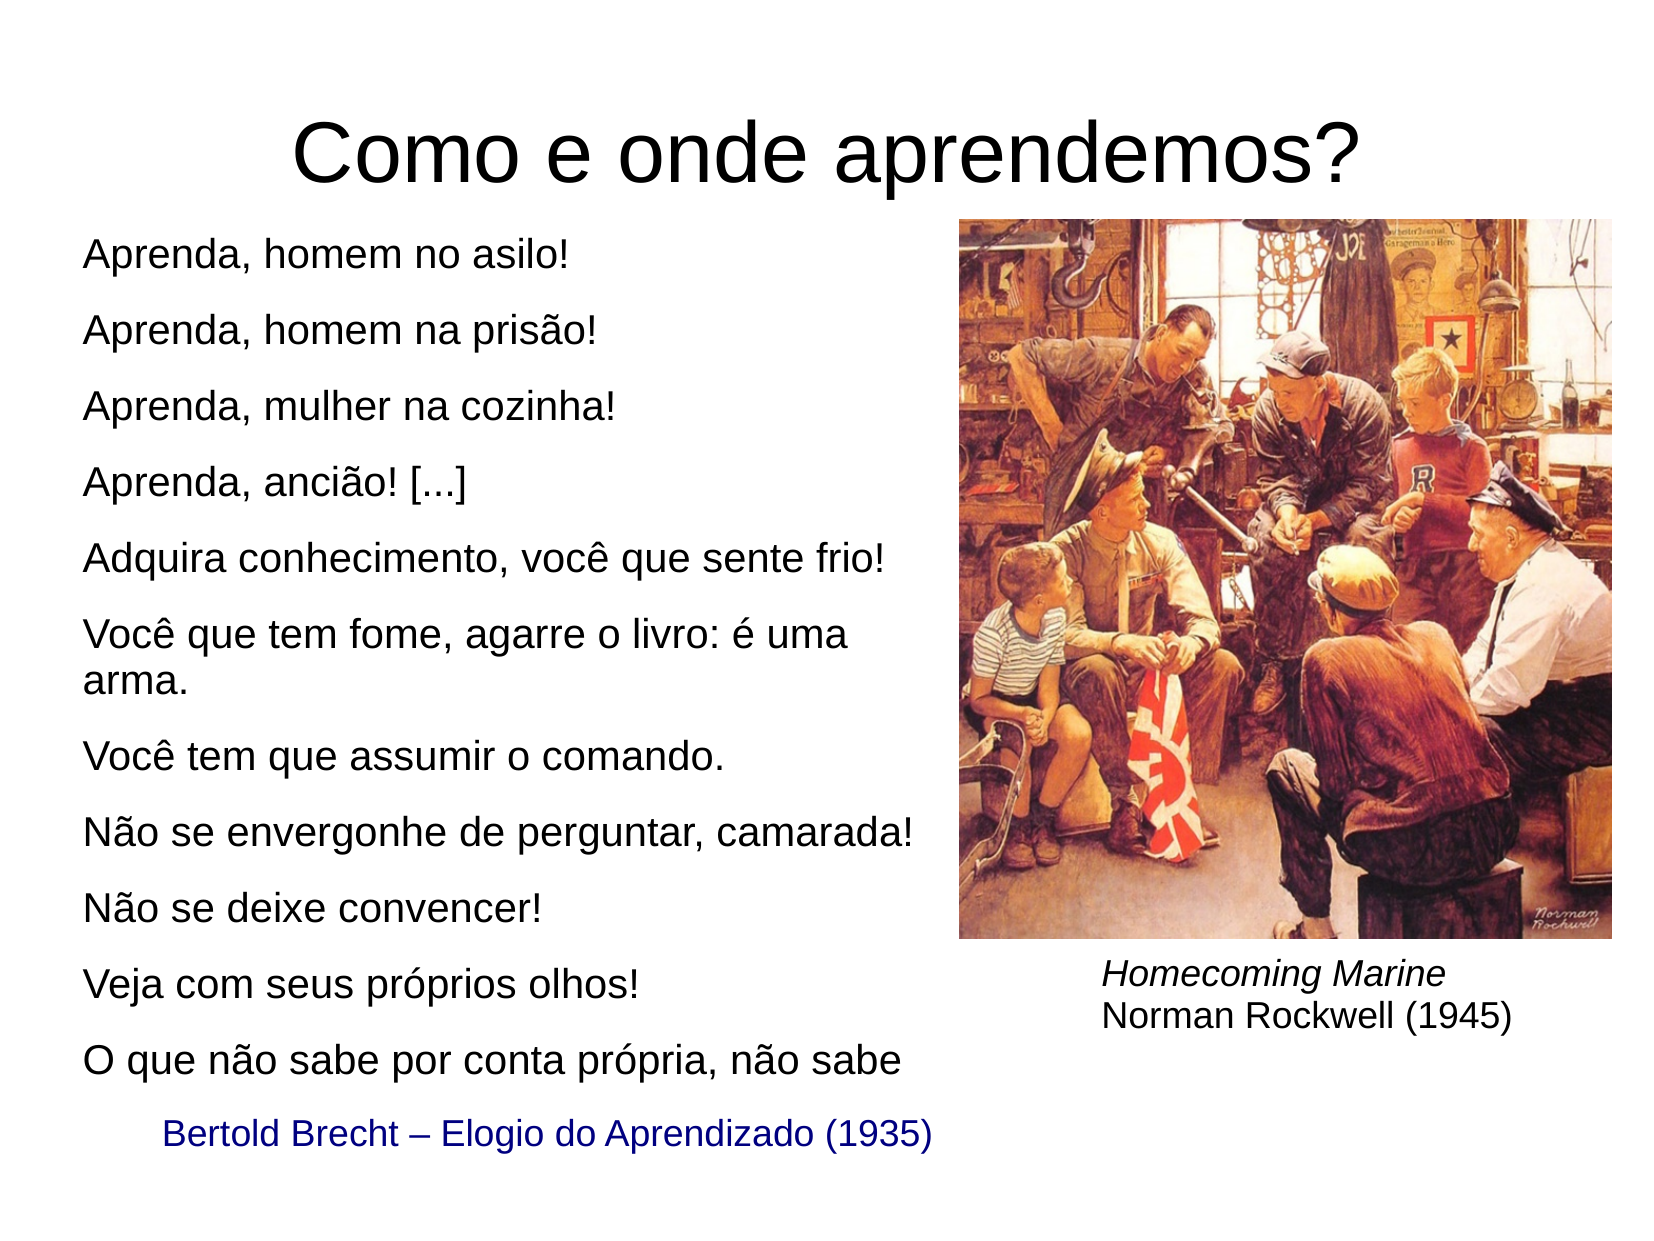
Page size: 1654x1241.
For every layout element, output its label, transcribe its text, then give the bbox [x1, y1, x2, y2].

list Aprenda, homem no asilo! Aprenda, homem na prisão! Aprenda, mulher na cozinha! Aprenda, ancião! [...] Adquira conhecimento, você que sente frio! Você que tem fome, agarre o livro: é uma arma. Você tem que assumir o comando. Não se envergonhe de perguntar, camarada! Não se deixe convencer! Veja com seus próprios olhos! O que não sabe por conta própria, não sabe Bertold Brecht – Elogio do Aprendizado (1935) [82, 231, 934, 1231]
picture [959, 219, 1612, 939]
text_box Homecoming Marine Norman Rockwell (1945) [1086, 944, 1577, 1086]
title Como e onde aprendemos? [82, 49, 1571, 257]
